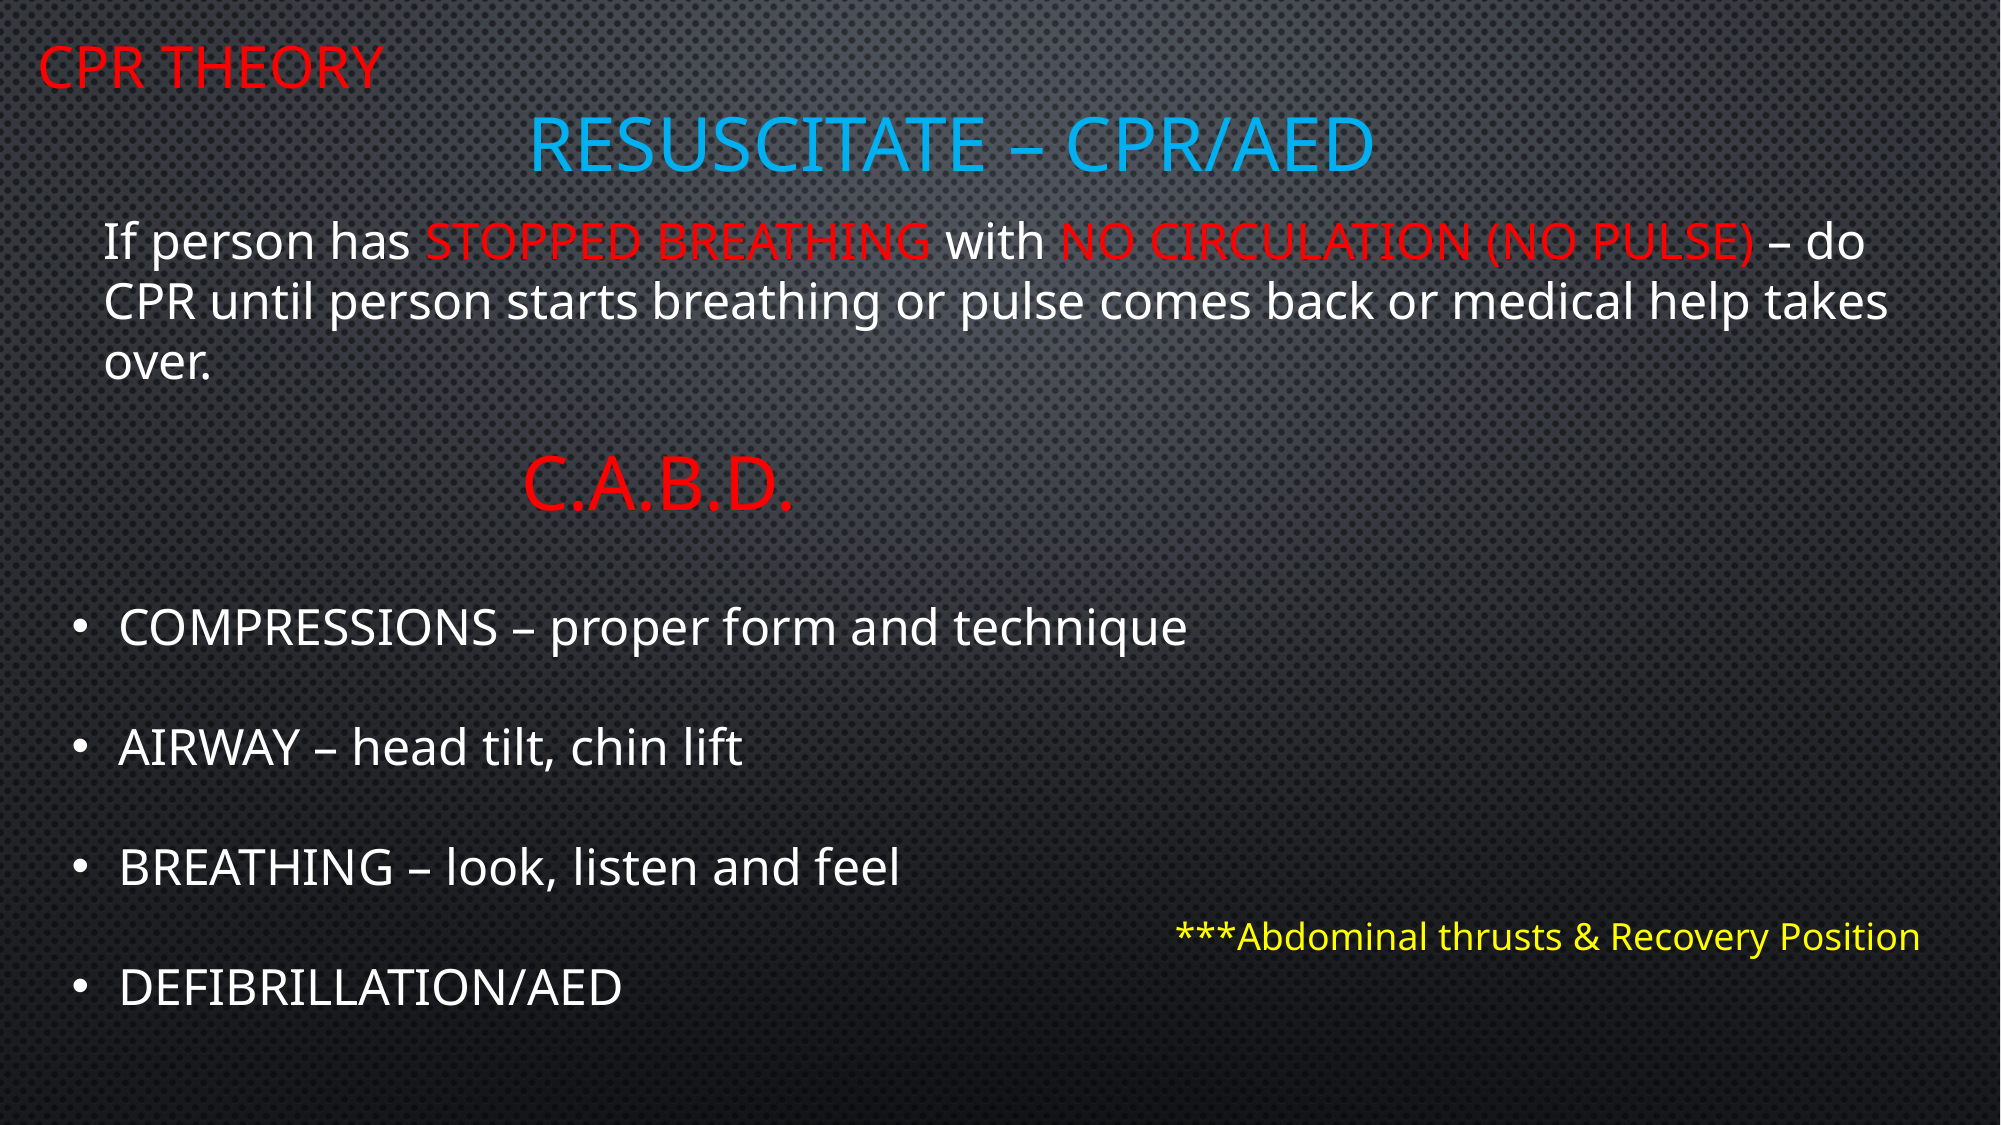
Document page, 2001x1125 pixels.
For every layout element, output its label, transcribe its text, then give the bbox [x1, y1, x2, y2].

picture [0, 0, 2001, 1125]
text_box If person has STOPPED BREATHING with NO CIRCULATION (NO PULSE) – do CPR until person starts breathing or pulse comes back or medical help takes over. [89, 201, 1911, 397]
text_box ***Abdominal thrusts & Recovery Position [1160, 905, 1958, 966]
text_box C.A.B.D. COMPRESSIONS – proper form and technique AIRWAY – head tilt, chin lift BREATHING – look, listen and feel DEFIBRILLATION/AED [56, 427, 1280, 1023]
text_box RESUSCITATE – CPR/AED [512, 88, 1430, 194]
text_box CPR Theory [22, 23, 422, 108]
